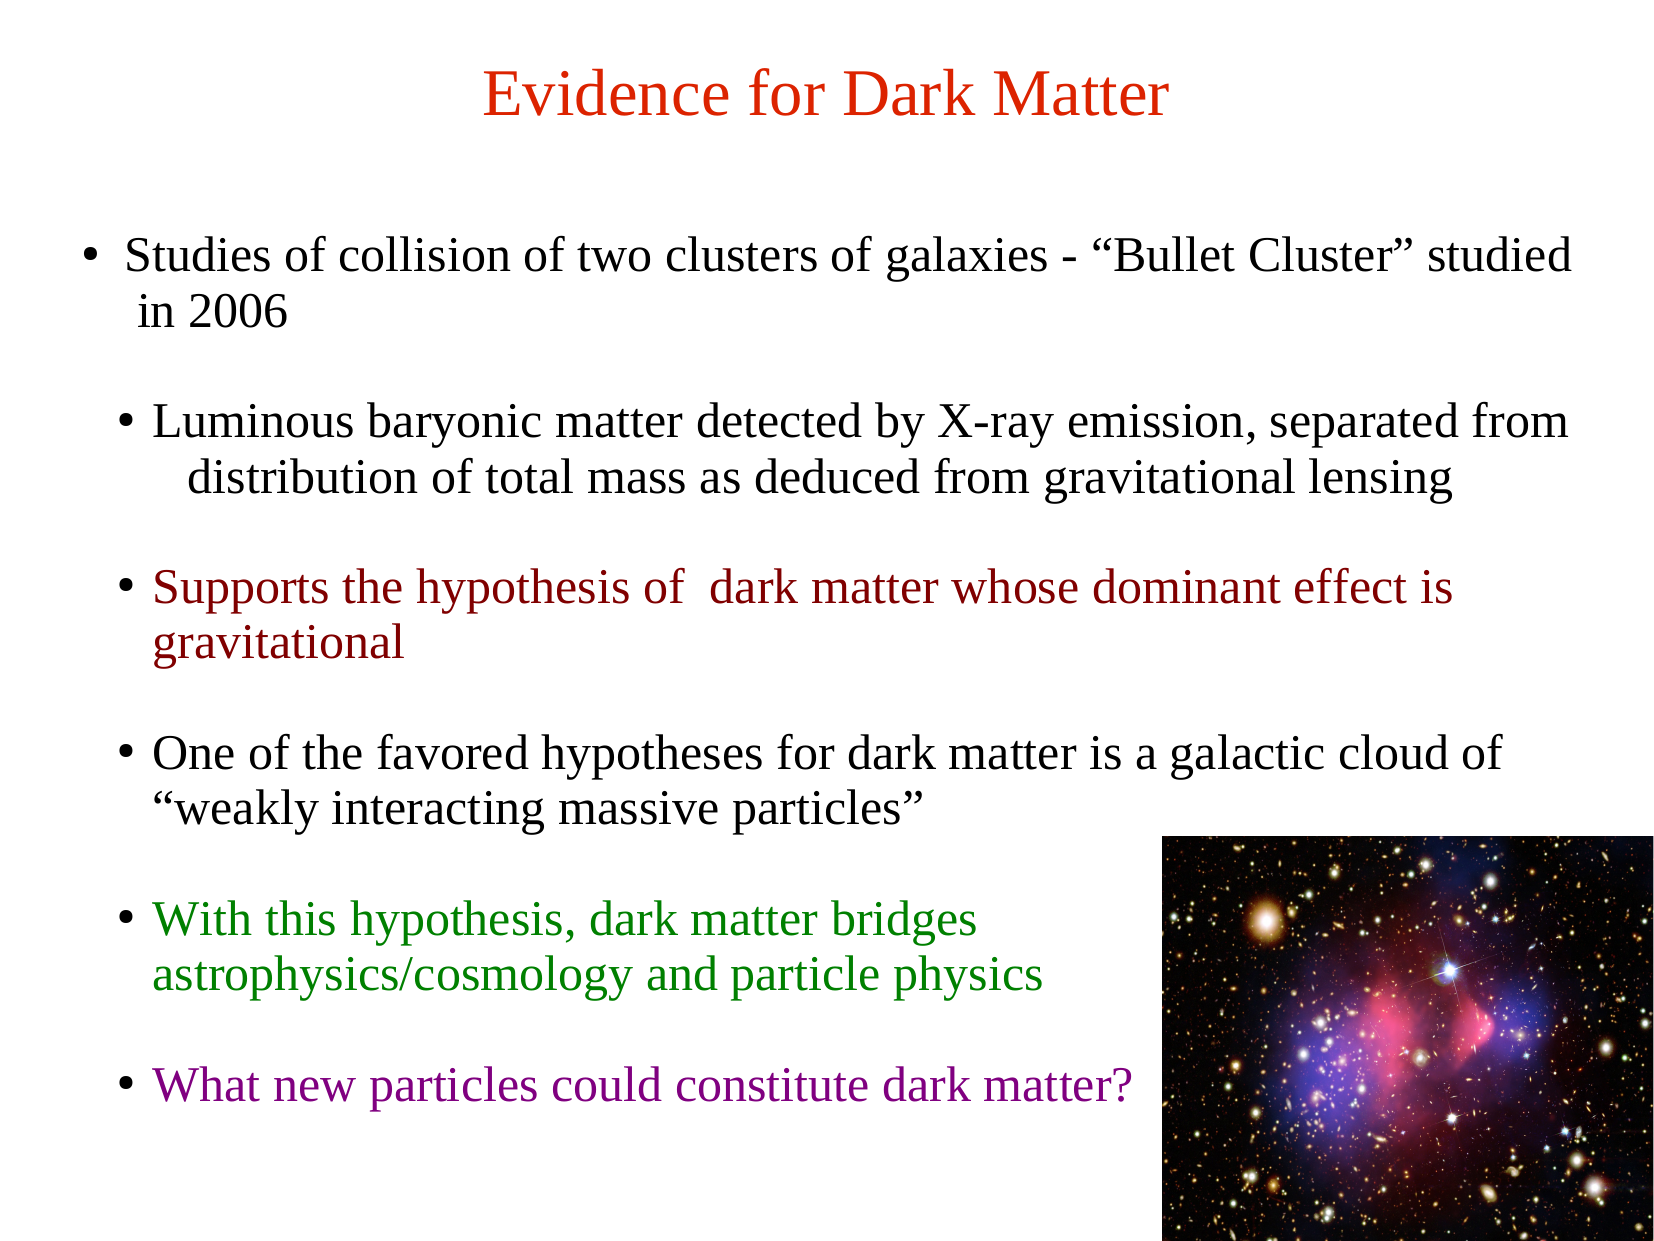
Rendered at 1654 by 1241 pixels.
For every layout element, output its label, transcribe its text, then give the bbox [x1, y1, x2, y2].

title Evidence for Dark Matter [0, 14, 1654, 172]
text_box Studies of collision of two clusters of galaxies - “Bullet Cluster” studied in 2006 Luminous baryonic matter detected by X-ray emission, separated from distribution of total mass as deduced from gravitational lensing Supports the hypothesis of dark matter whose dominant effect is gravitational One of the favored hypotheses for dark matter is a galactic cloud of “weakly interacting massive particles” With this hypothesis, dark matter bridges astrophysics/cosmology and particle physics What new particles could constitute dark matter? [81, 227, 1584, 1112]
picture [1162, 836, 1654, 1241]
